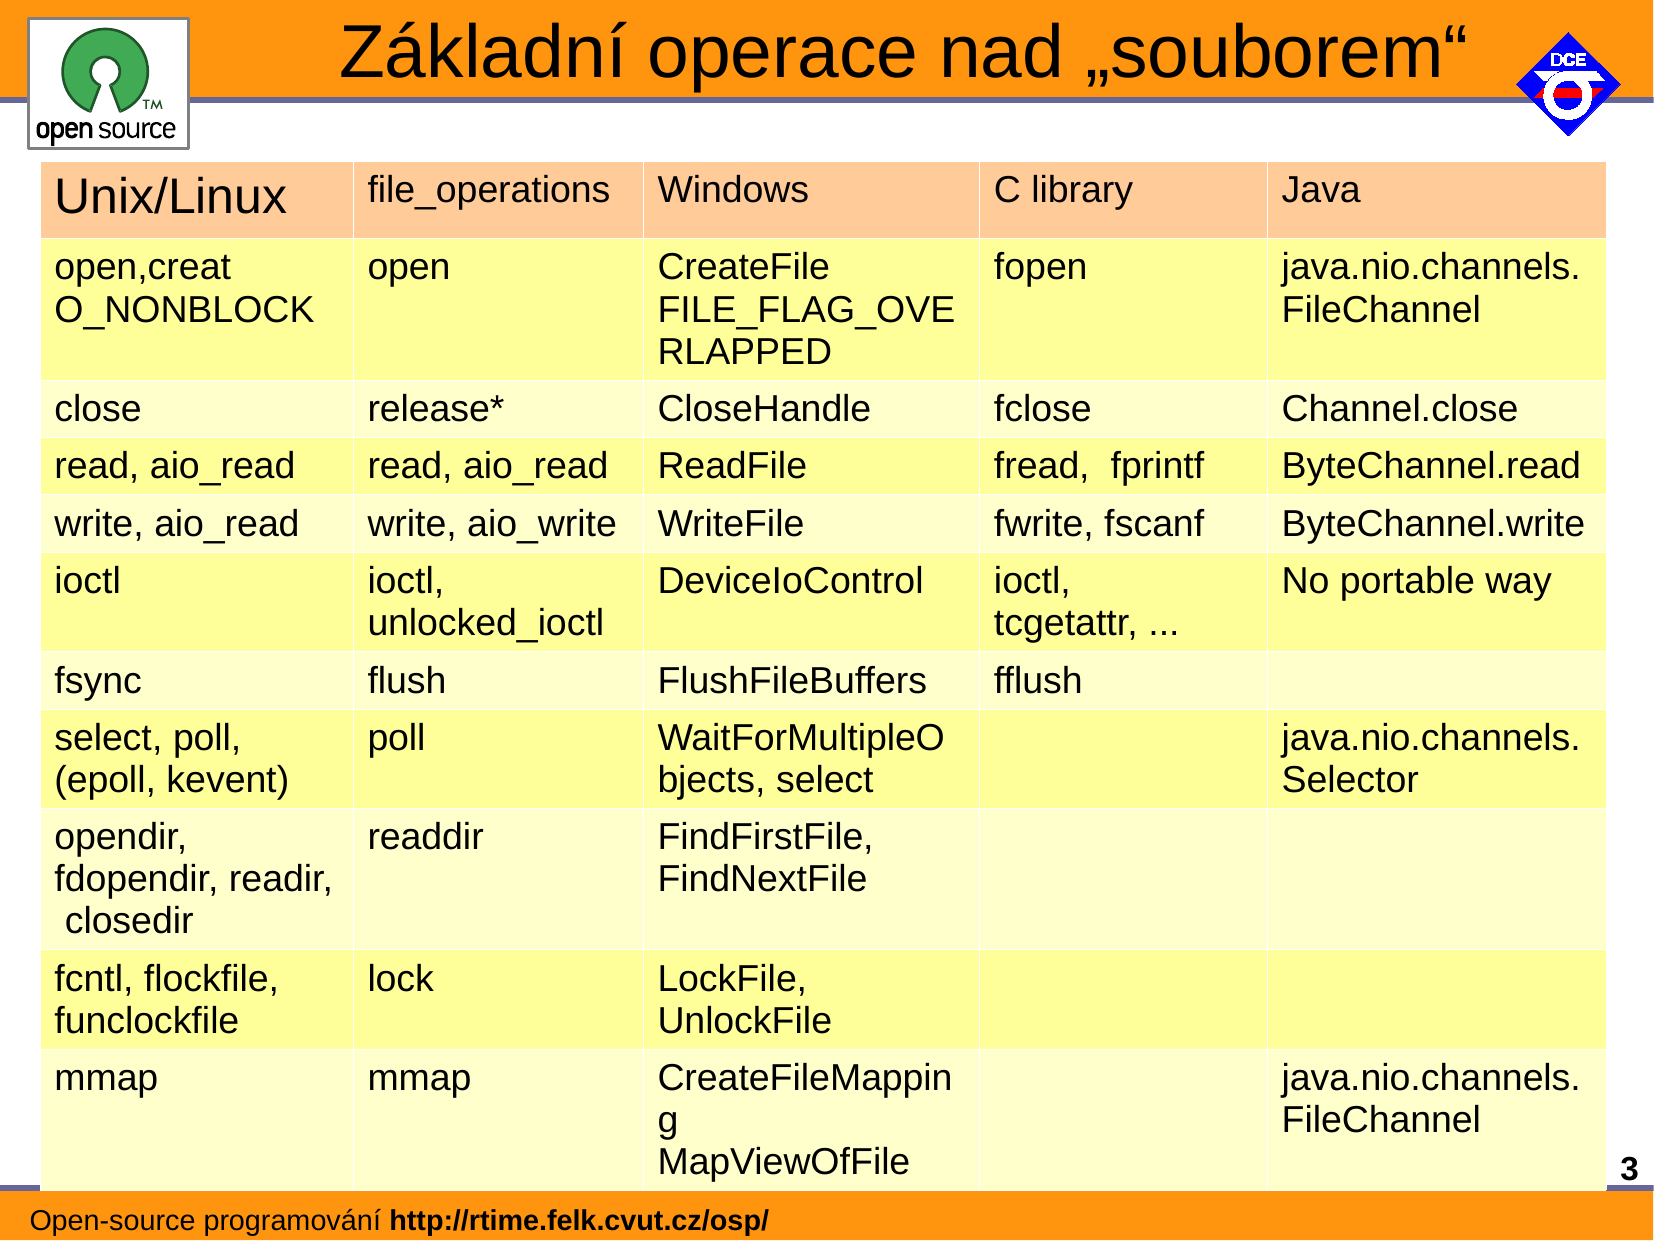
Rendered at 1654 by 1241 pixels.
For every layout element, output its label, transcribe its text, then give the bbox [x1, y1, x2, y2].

table_cell open,creat O_NONBLOCK [41, 239, 353, 380]
table_cell fcntl, flockfile, funclockfile [41, 950, 353, 1049]
table_cell fsync [41, 652, 353, 709]
table_cell [980, 809, 1267, 949]
table_cell release* [354, 381, 643, 437]
table_cell fwrite, fscanf [980, 495, 1267, 552]
table_cell ioctl, tcgetattr, ... [980, 553, 1267, 651]
table_cell readdir [354, 809, 643, 949]
table_cell write, aio_read [41, 495, 353, 552]
table_cell CloseHandle [644, 381, 979, 437]
table_cell flush [354, 652, 643, 709]
table_cell [980, 950, 1267, 1049]
table_cell ioctl, unlocked_ioctl [354, 553, 643, 651]
table_cell fflush [980, 652, 1267, 709]
table_cell [980, 710, 1267, 808]
table_cell read, aio_read [41, 438, 353, 494]
table_cell close [41, 381, 353, 437]
table_cell lock [354, 950, 643, 1049]
table_header file_operations [354, 162, 643, 238]
table_cell CreateFileMapping MapViewOfFile [644, 1050, 979, 1190]
table_cell LockFile, UnlockFile [644, 950, 979, 1049]
table_cell WriteFile [644, 495, 979, 552]
table_cell write, aio_write [354, 495, 643, 552]
table_cell [1268, 809, 1606, 949]
table_cell No portable way [1268, 553, 1606, 651]
table_header Windows [644, 162, 979, 238]
table_cell DeviceIoControl [644, 553, 979, 651]
table_cell ReadFile [644, 438, 979, 494]
table_header Unix/Linux [41, 162, 353, 238]
table_cell CreateFile FILE_FLAG_OVERLAPPED [644, 239, 979, 380]
table_cell fopen [980, 239, 1267, 380]
table_cell ioctl [41, 553, 353, 651]
table_cell mmap [354, 1050, 643, 1190]
table_cell [1268, 950, 1606, 1049]
table_cell Channel.close [1268, 381, 1606, 437]
table_cell ByteChannel.read [1268, 438, 1606, 494]
table_cell FlushFileBuffers [644, 652, 979, 709]
table_header C library [980, 162, 1267, 238]
table_header Java [1268, 162, 1606, 238]
table_cell opendir, fdopendir, readir, closedir [41, 809, 353, 949]
table_cell [1268, 652, 1606, 709]
table_cell select, poll, (epoll, kevent) [41, 710, 353, 808]
table_cell read, aio_read [354, 438, 643, 494]
table_cell WaitForMultipleObjects, select [644, 710, 979, 808]
table_cell fread, fprintf [980, 438, 1267, 494]
table_cell [980, 1050, 1267, 1190]
table_cell poll [354, 710, 643, 808]
table_cell FindFirstFile, FindNextFile [644, 809, 979, 949]
table_cell java.nio.channels.FileChannel [1268, 1050, 1606, 1190]
table_cell fclose [980, 381, 1267, 437]
table_cell java.nio.channels.Selector [1268, 710, 1606, 808]
title Základní operace nad „souborem“ [178, 4, 1631, 98]
table_cell java.nio.channels.FileChannel [1268, 239, 1606, 380]
table_cell ByteChannel.write [1268, 495, 1606, 552]
table_cell mmap [41, 1050, 353, 1190]
table_cell open [354, 239, 643, 380]
